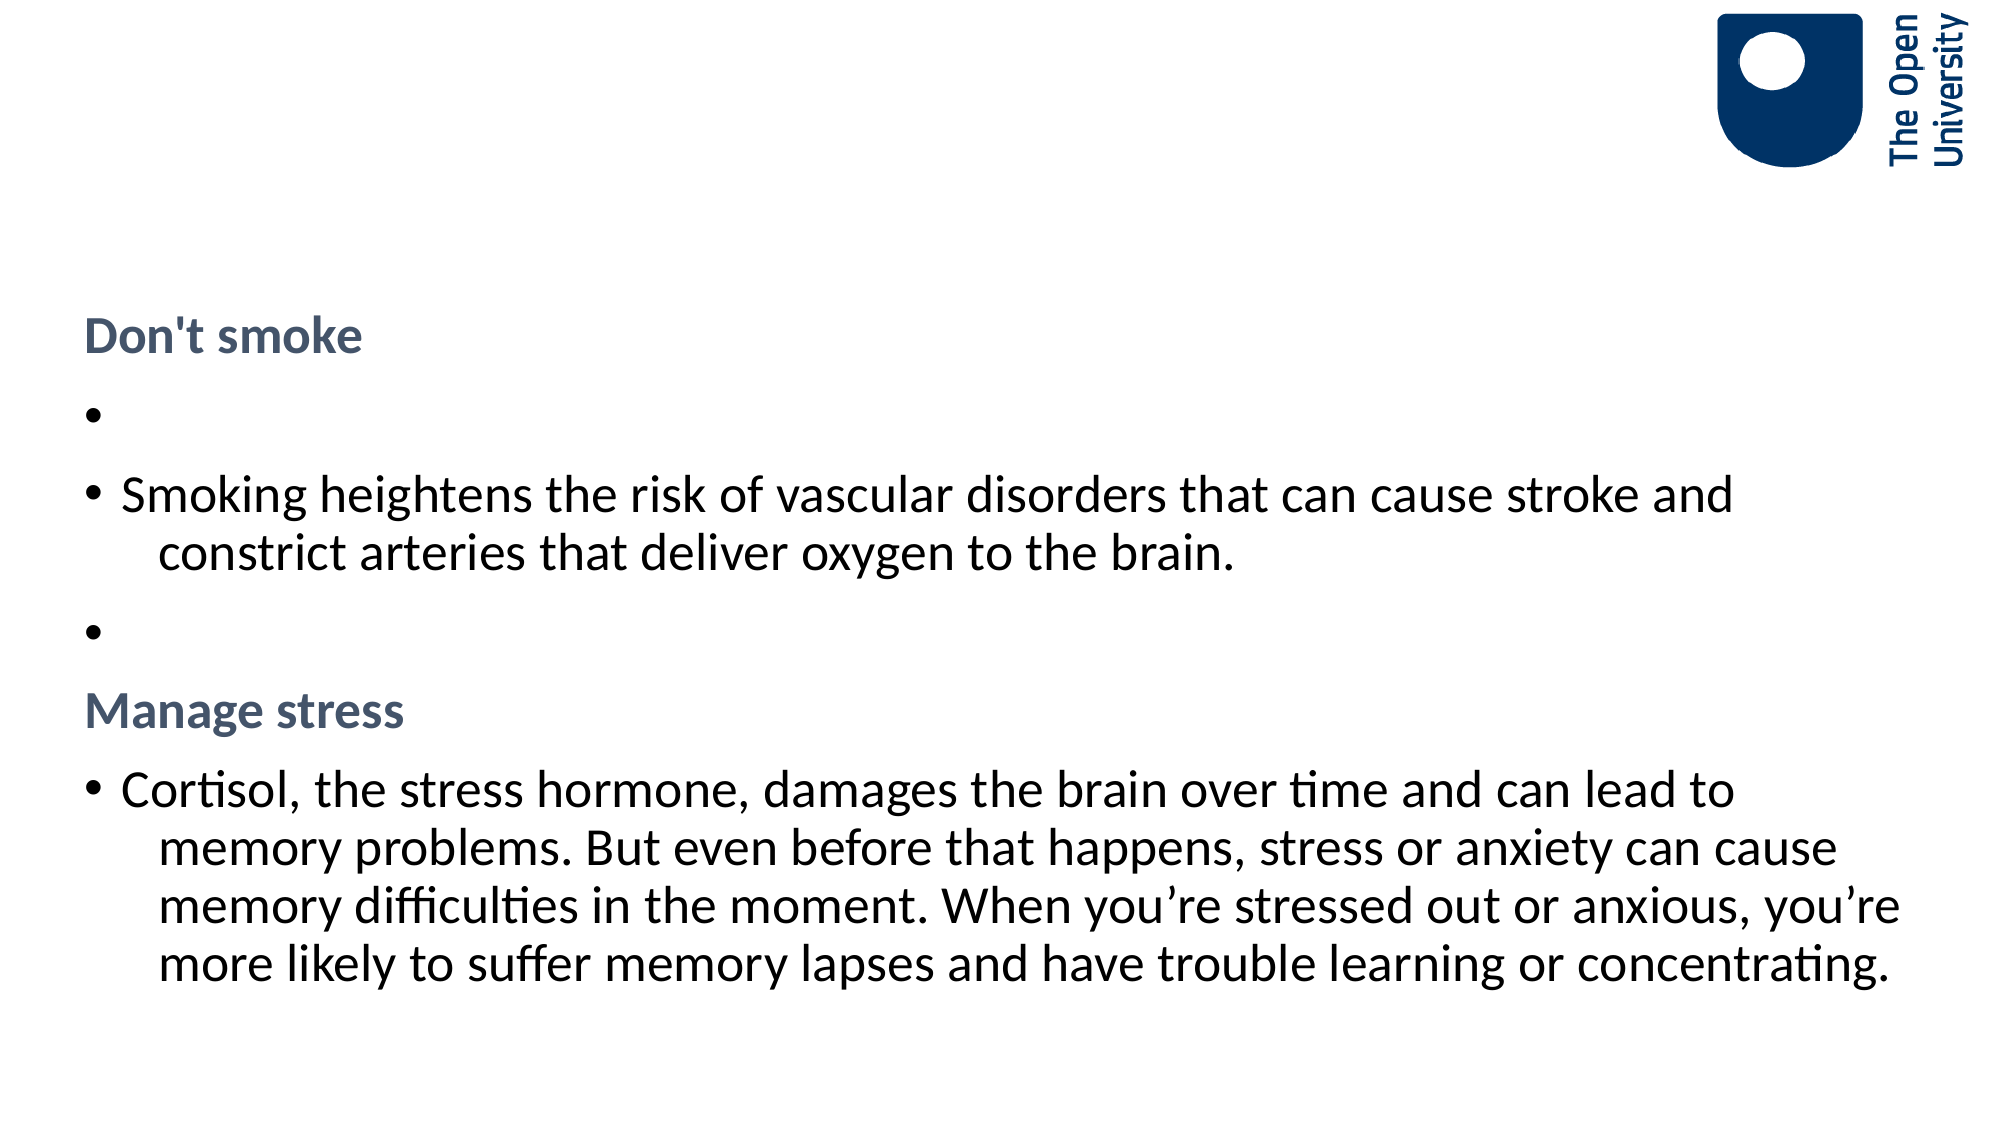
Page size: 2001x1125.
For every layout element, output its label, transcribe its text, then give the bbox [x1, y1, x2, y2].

picture [1716, 10, 1971, 170]
list Don't smoke Smoking heightens the risk of vascular disorders that can cause stroke and constrict arteries that deliver oxygen to the brain. Manage stress Cortisol, the stress hormone, damages the brain over time and can lead to memory problems. But even before that happens, stress or anxiety can cause memory difficulties in the moment. When you’re stressed out or anxious, you’re more likely to suffer memory lapses and have trouble learning or concentrating. [69, 299, 1925, 1014]
